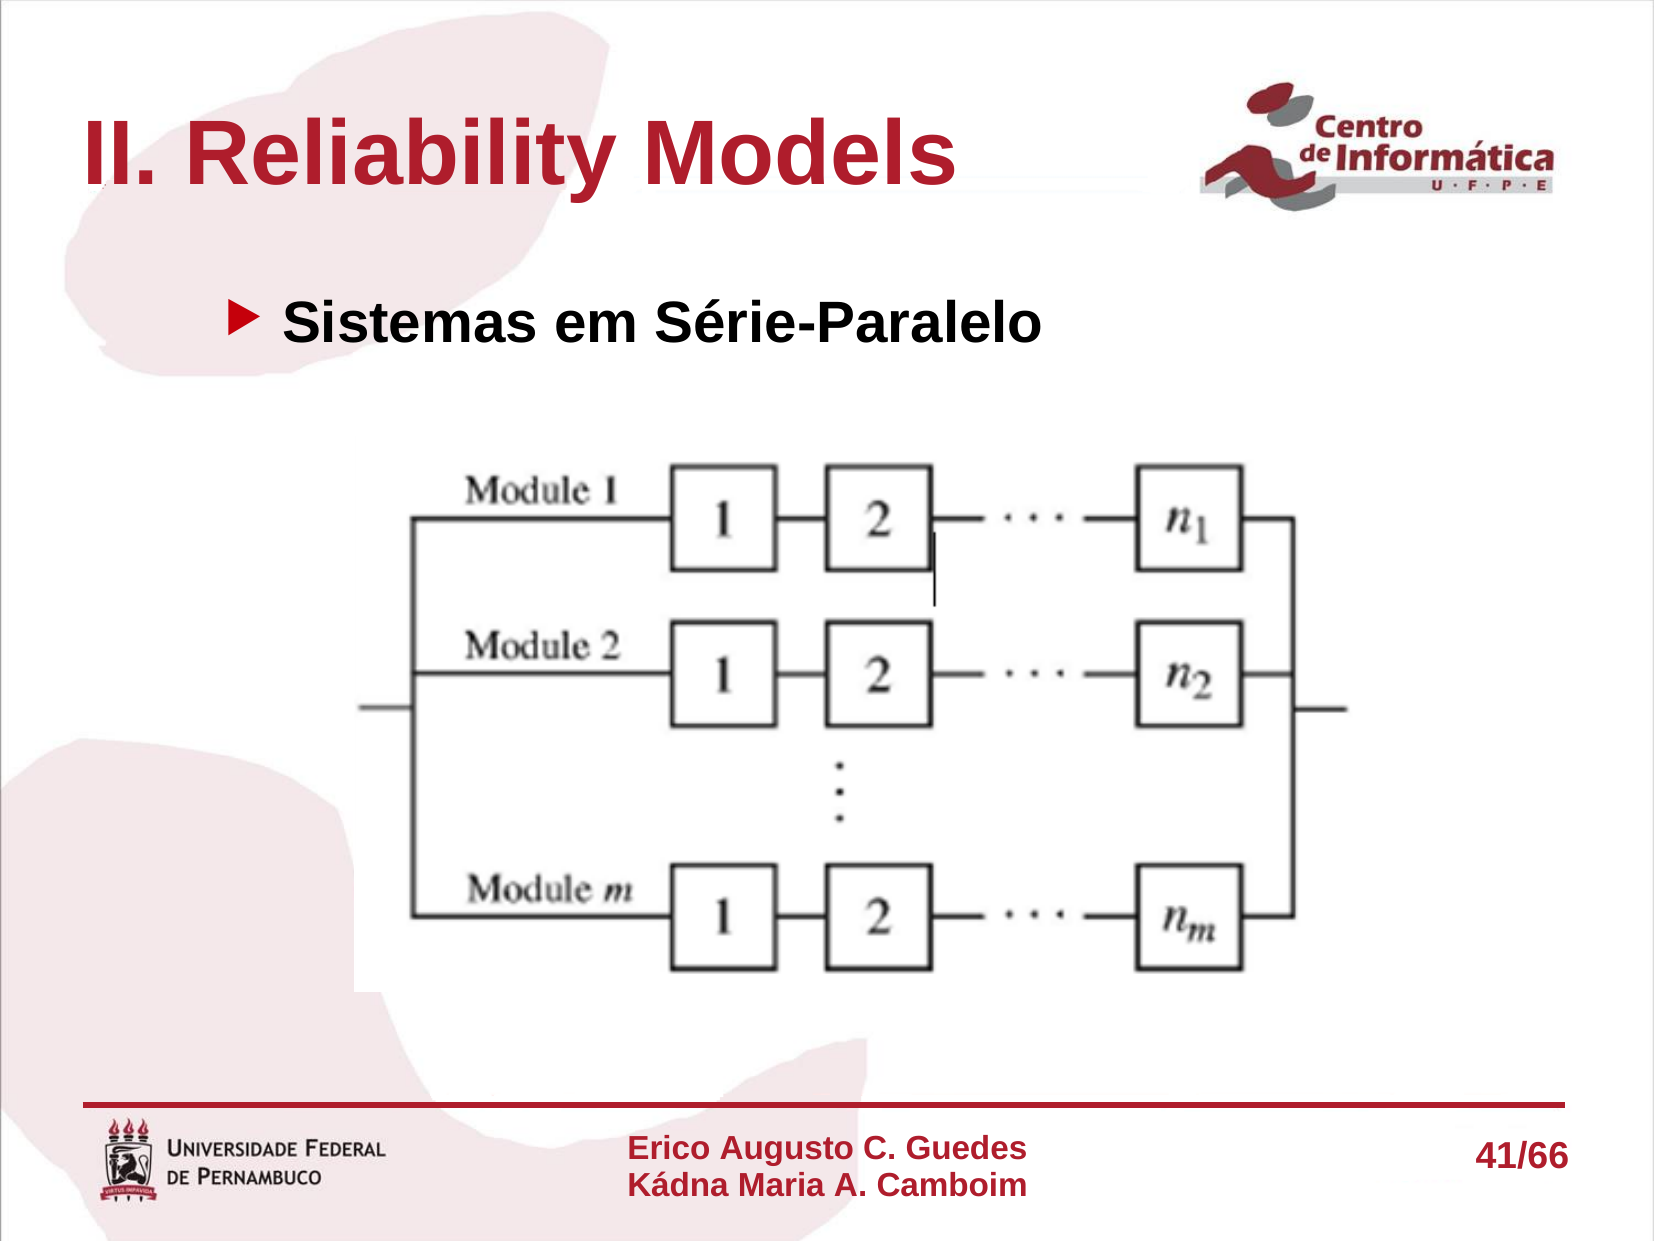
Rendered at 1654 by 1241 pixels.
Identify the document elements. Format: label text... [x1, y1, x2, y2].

picture [0, 0, 1654, 1241]
title II. Reliability Models [82, 56, 1571, 250]
list Sistemas em Série-Paralelo [82, 290, 1571, 1094]
